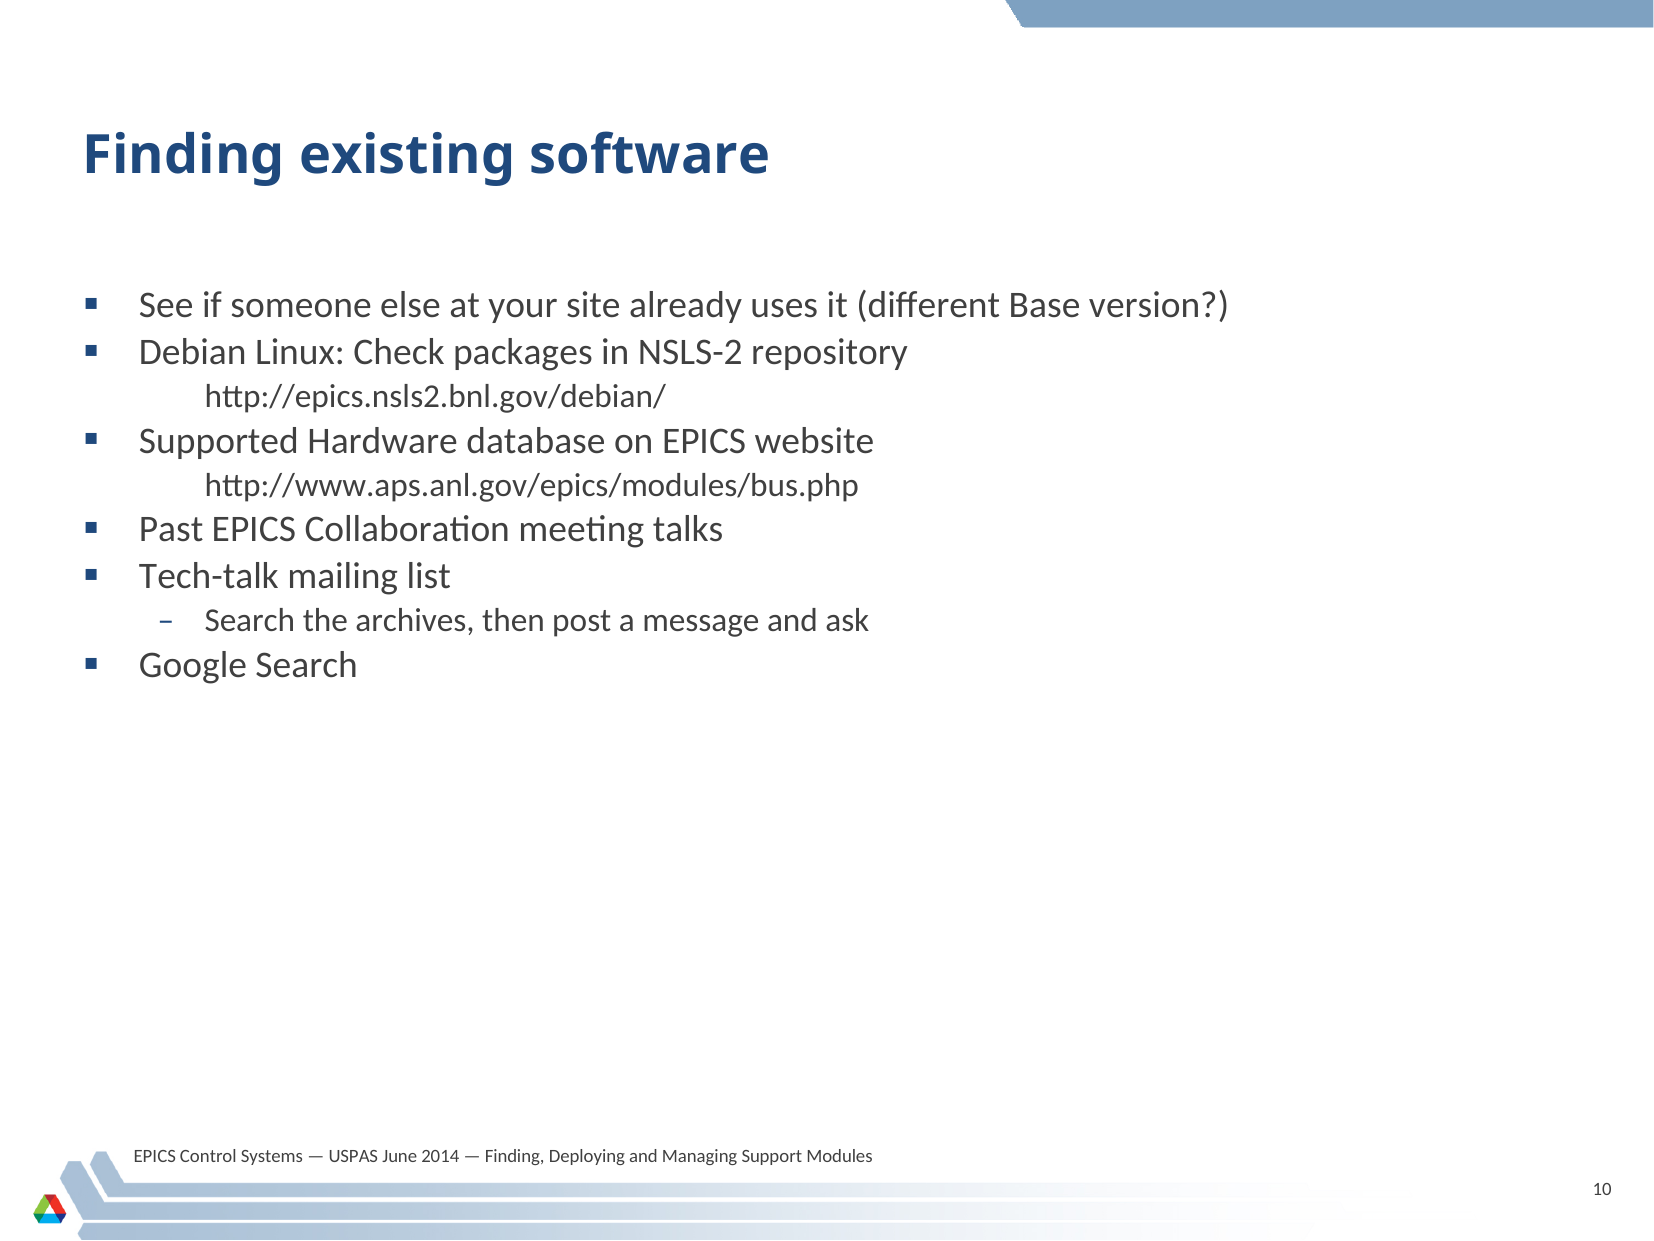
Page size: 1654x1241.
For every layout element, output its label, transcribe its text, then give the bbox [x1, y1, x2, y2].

picture [0, 0, 1654, 29]
list See if someone else at your site already uses it (different Base version?) Debian Linux: Check packages in NSLS-2 repository http://epics.nsls2.bnl.gov/debian/ Supported Hardware database on EPICS website http://www.aps.anl.gov/epics/modules/bus.php Past EPICS Collaboration meeting talks Tech-talk mailing list Search the archives, then post a message and ask Google Search [82, 289, 1571, 758]
title Finding existing software [82, 49, 1571, 257]
picture [0, 1143, 1654, 1240]
